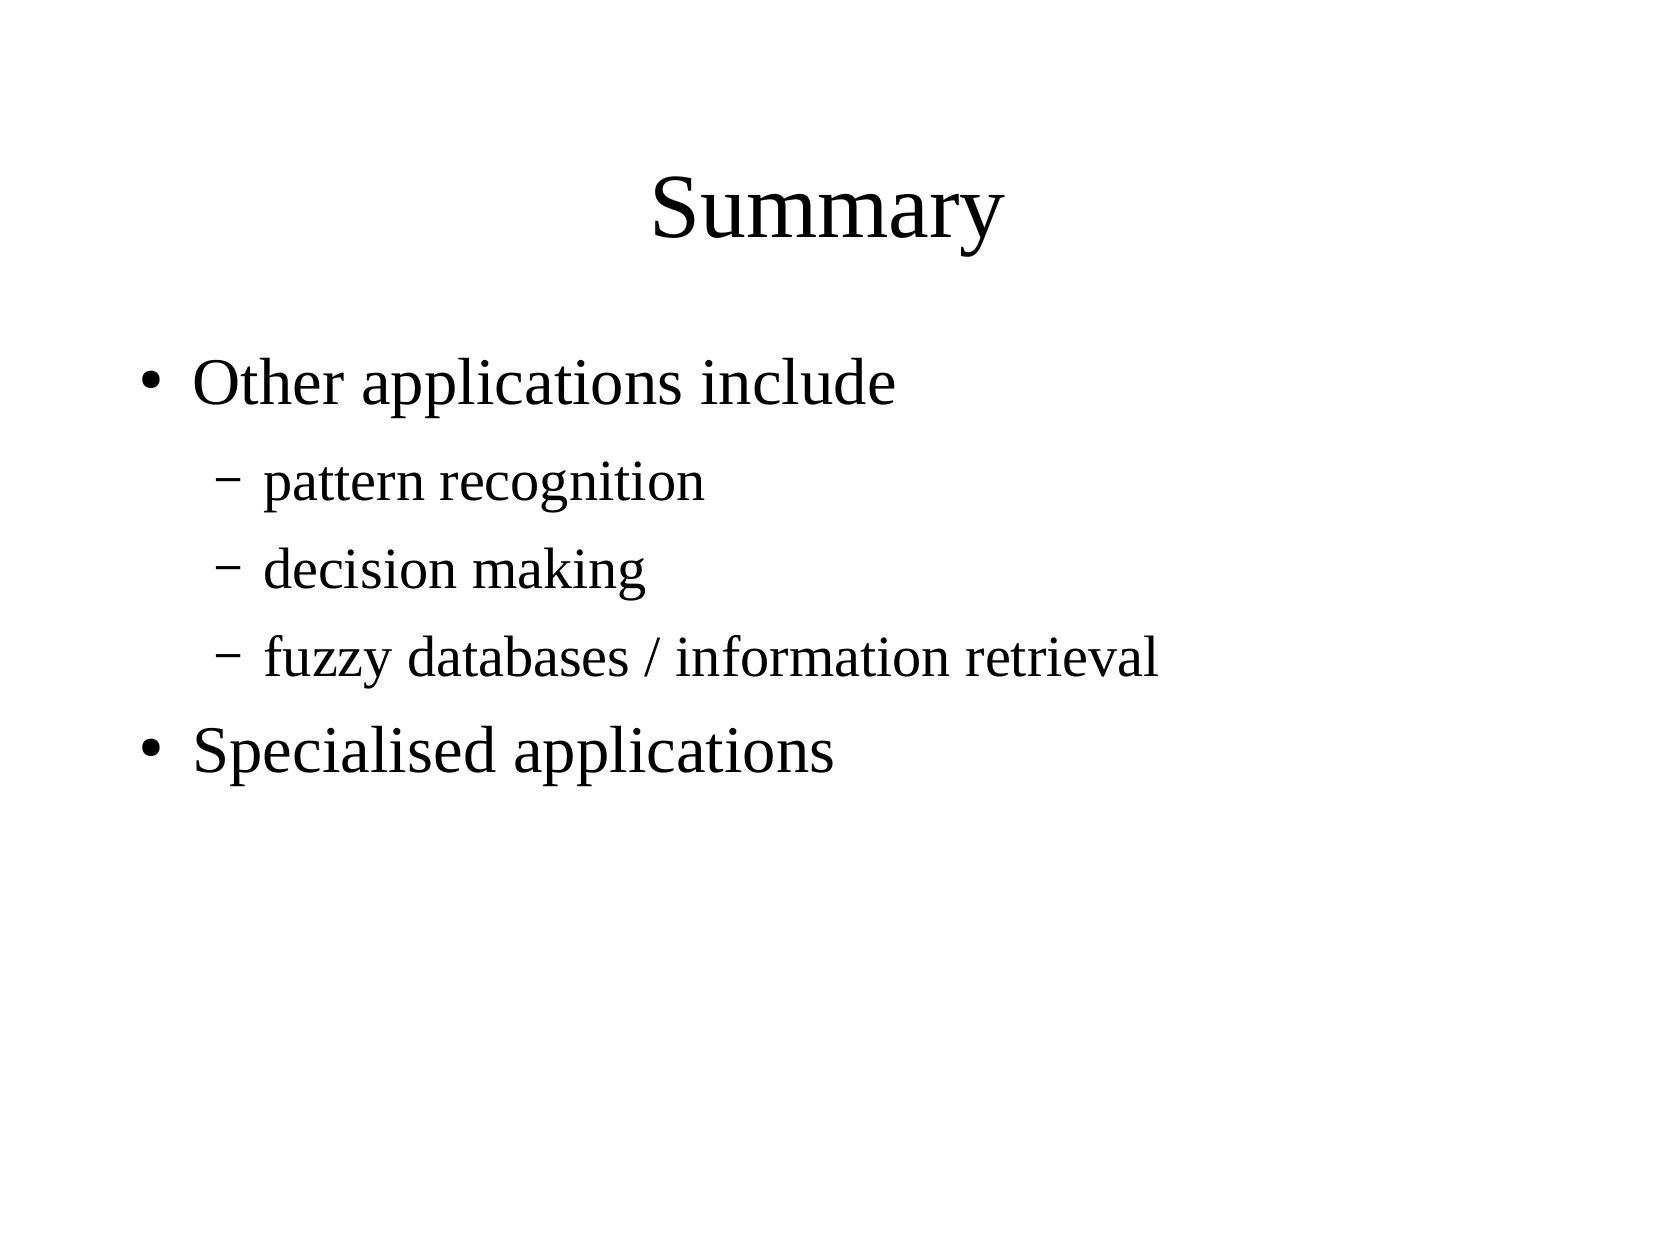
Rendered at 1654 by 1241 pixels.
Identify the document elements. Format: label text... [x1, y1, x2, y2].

title Summary [121, 102, 1534, 311]
list Other applications include pattern recognition decision making fuzzy databases / information retrieval Specialised applications [121, 344, 1534, 1127]
